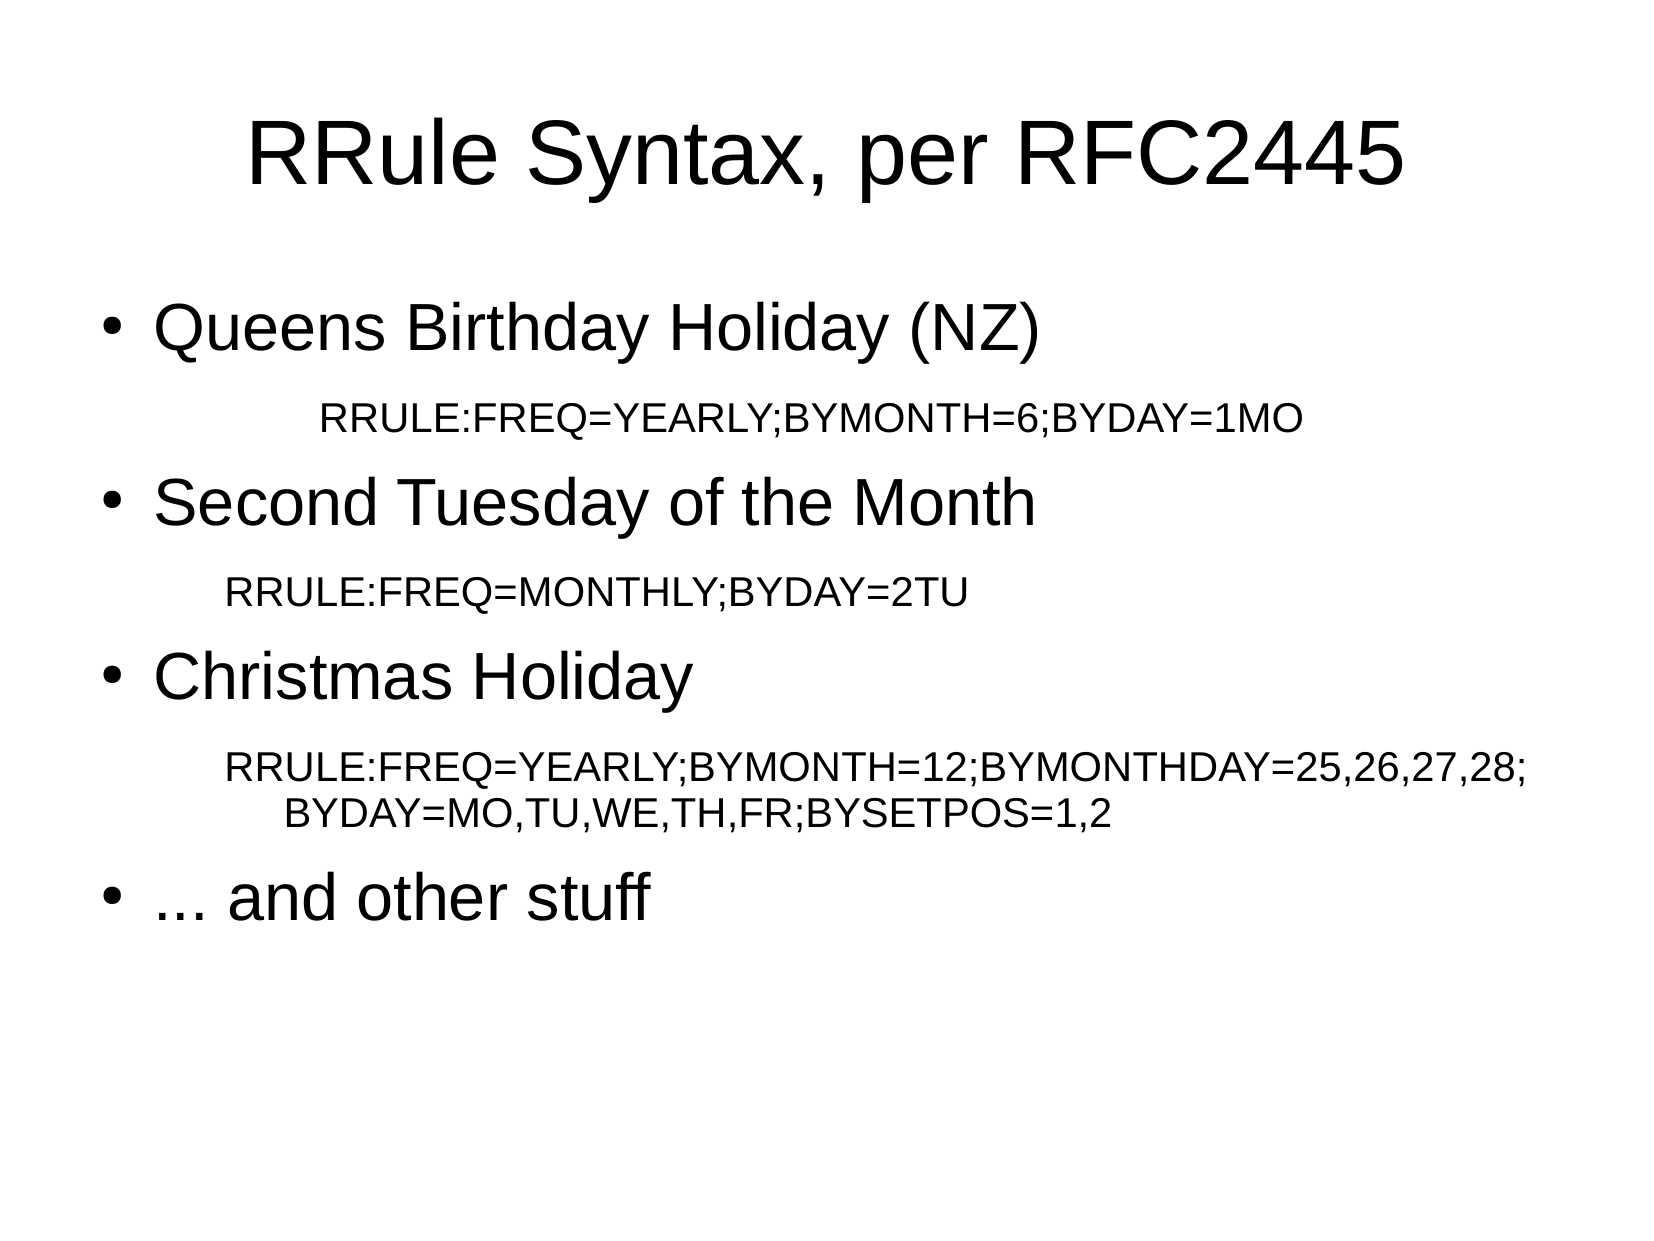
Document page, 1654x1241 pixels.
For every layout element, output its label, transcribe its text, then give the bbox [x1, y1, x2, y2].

list Queens Birthday Holiday (NZ) RRULE:FREQ=YEARLY;BYMONTH=6;BYDAY=1MO Second Tuesday of the Month RRULE:FREQ=MONTHLY;BYDAY=2TU Christmas Holiday RRULE:FREQ=YEARLY;BYMONTH=12;BYMONTHDAY=25,26,27,28; BYDAY=MO,TU,WE,TH,FR;BYSETPOS=1,2 ... and other stuff [82, 290, 1571, 1094]
title RRule Syntax, per RFC2445 [82, 56, 1571, 250]
